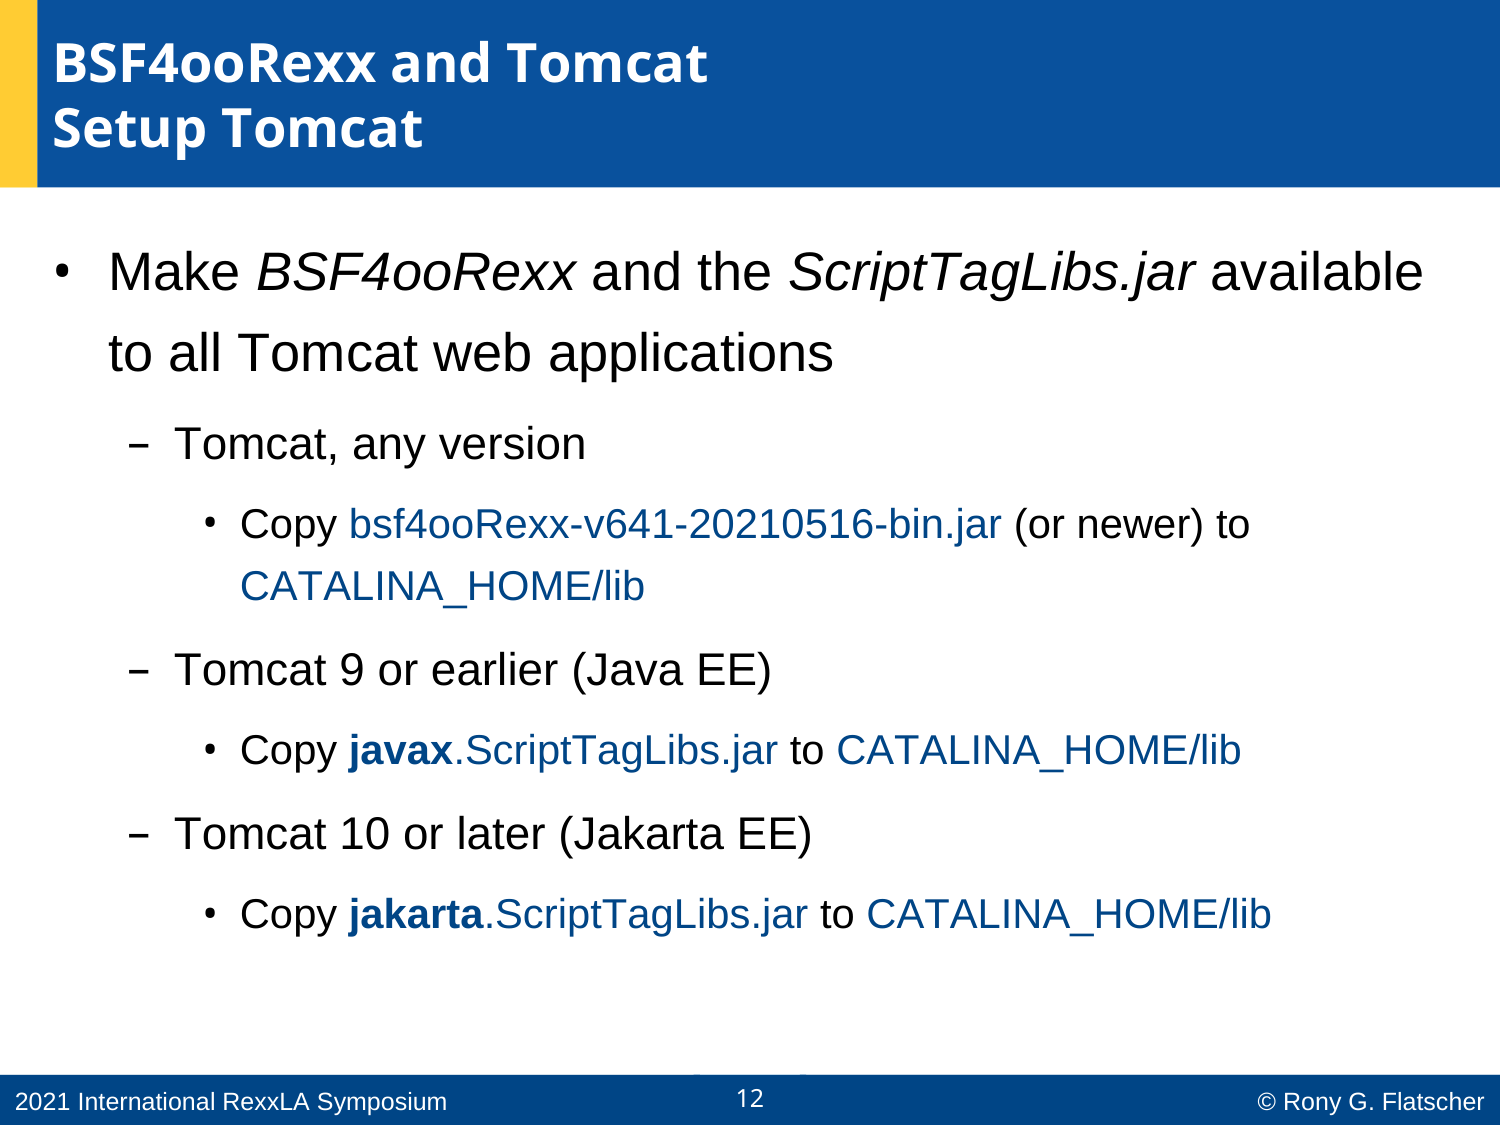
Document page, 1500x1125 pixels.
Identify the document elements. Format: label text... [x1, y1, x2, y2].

title BSF4ooRexx and Tomcat Setup Tomcat [37, 0, 1500, 188]
list Make BSF4ooRexx and the ScriptTagLibs.jar available to all Tomcat web applications Tomcat, any version Copy bsf4ooRexx-v641-20210516-bin.jar (or newer) to CATALINA_HOME/lib Tomcat 9 or earlier (Java EE) Copy javax.ScriptTagLibs.jar to CATALINA_HOME/lib Tomcat 10 or later (Jakarta EE) Copy jakarta.ScriptTagLibs.jar to CATALINA_HOME/lib [37, 212, 1500, 1051]
